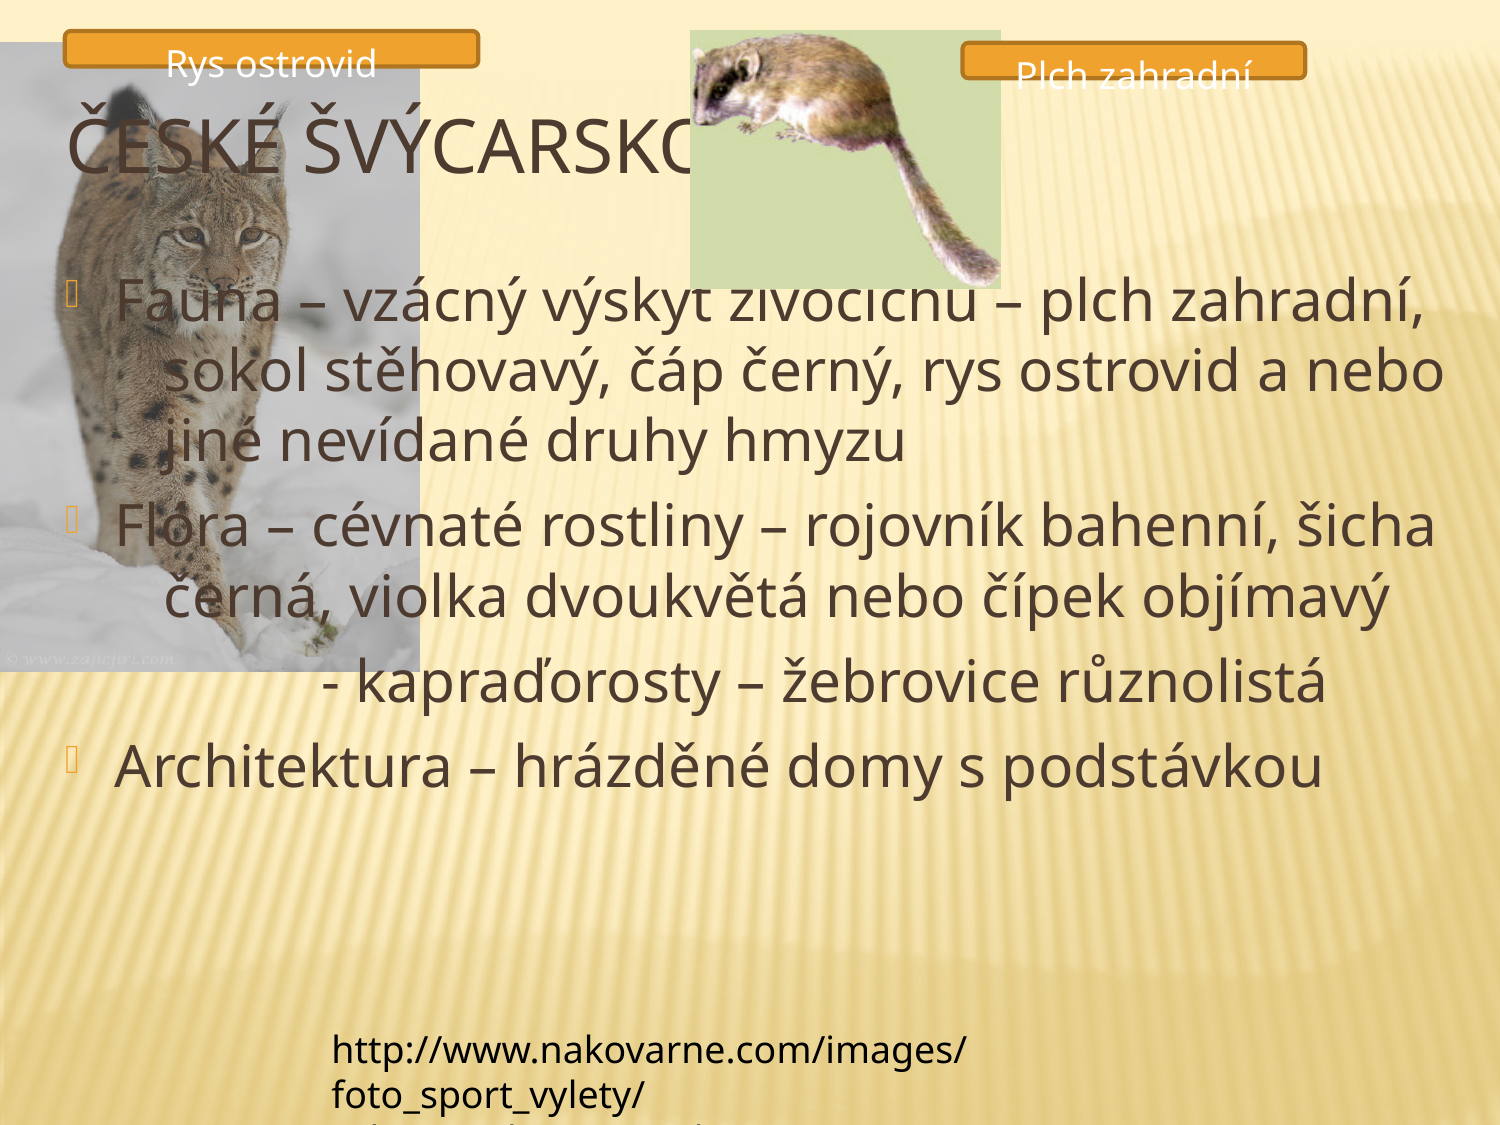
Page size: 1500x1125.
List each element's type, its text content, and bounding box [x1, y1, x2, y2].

text_box Plch zahradní [962, 42, 1306, 79]
title České Švýcarsko [1001, 75, 1476, 213]
picture [172, 67, 182, 75]
picture [240, 67, 252, 75]
picture [221, 67, 240, 75]
picture [200, 67, 220, 75]
picture [309, 67, 321, 75]
picture [351, 67, 358, 75]
picture [0, 42, 420, 673]
picture [374, 67, 420, 75]
picture [182, 67, 195, 75]
text_box http://www.nakovarne.com/images/foto_sport_vylety/vylety_ceske_svycarsko.jpg [316, 1019, 1066, 1125]
picture [359, 67, 371, 75]
picture [295, 67, 309, 75]
picture [253, 67, 270, 75]
text_box Rys ostrovid [64, 30, 479, 67]
picture [338, 67, 348, 75]
picture [322, 67, 333, 75]
title České Švýcarsko [50, 75, 690, 213]
picture [271, 67, 279, 75]
picture [690, 30, 1001, 289]
list Fauna – vzácný výskyt živočichů – plch zahradní, sokol stěhovavý, čáp černý, rys ostrovid a nebo jiné nevídané druhy hmyzu Flóra – cévnaté rostliny – rojovník bahenní, šicha černá, violka dvoukvětá nebo čípek objímavý - kapraďorosty – žebrovice různolistá Architektura – hrázděné domy s podstávkou [50, 254, 1476, 998]
picture [282, 67, 292, 75]
